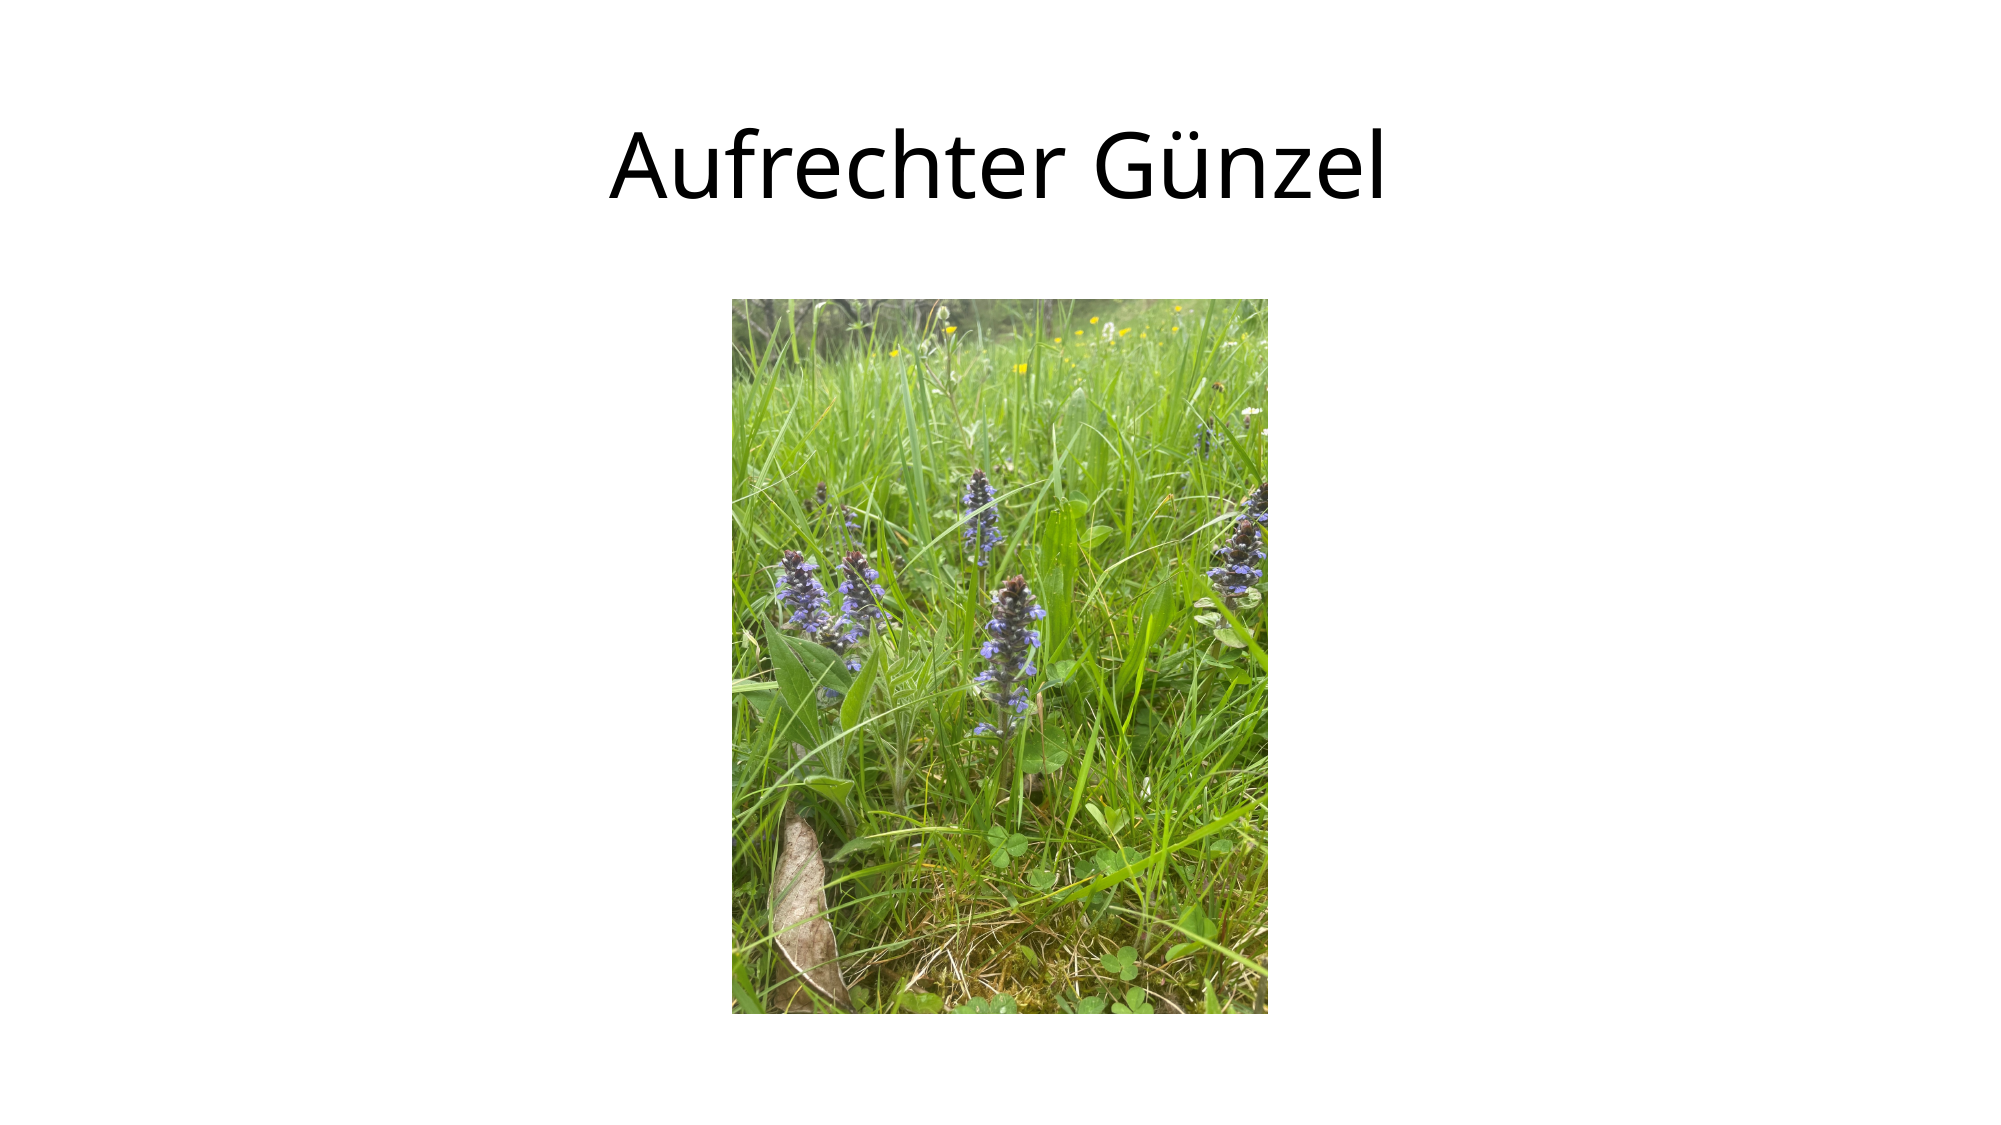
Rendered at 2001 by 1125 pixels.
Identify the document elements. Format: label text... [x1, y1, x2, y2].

title Aufrechter Günzel [137, 59, 1863, 278]
picture [732, 299, 1268, 1014]
